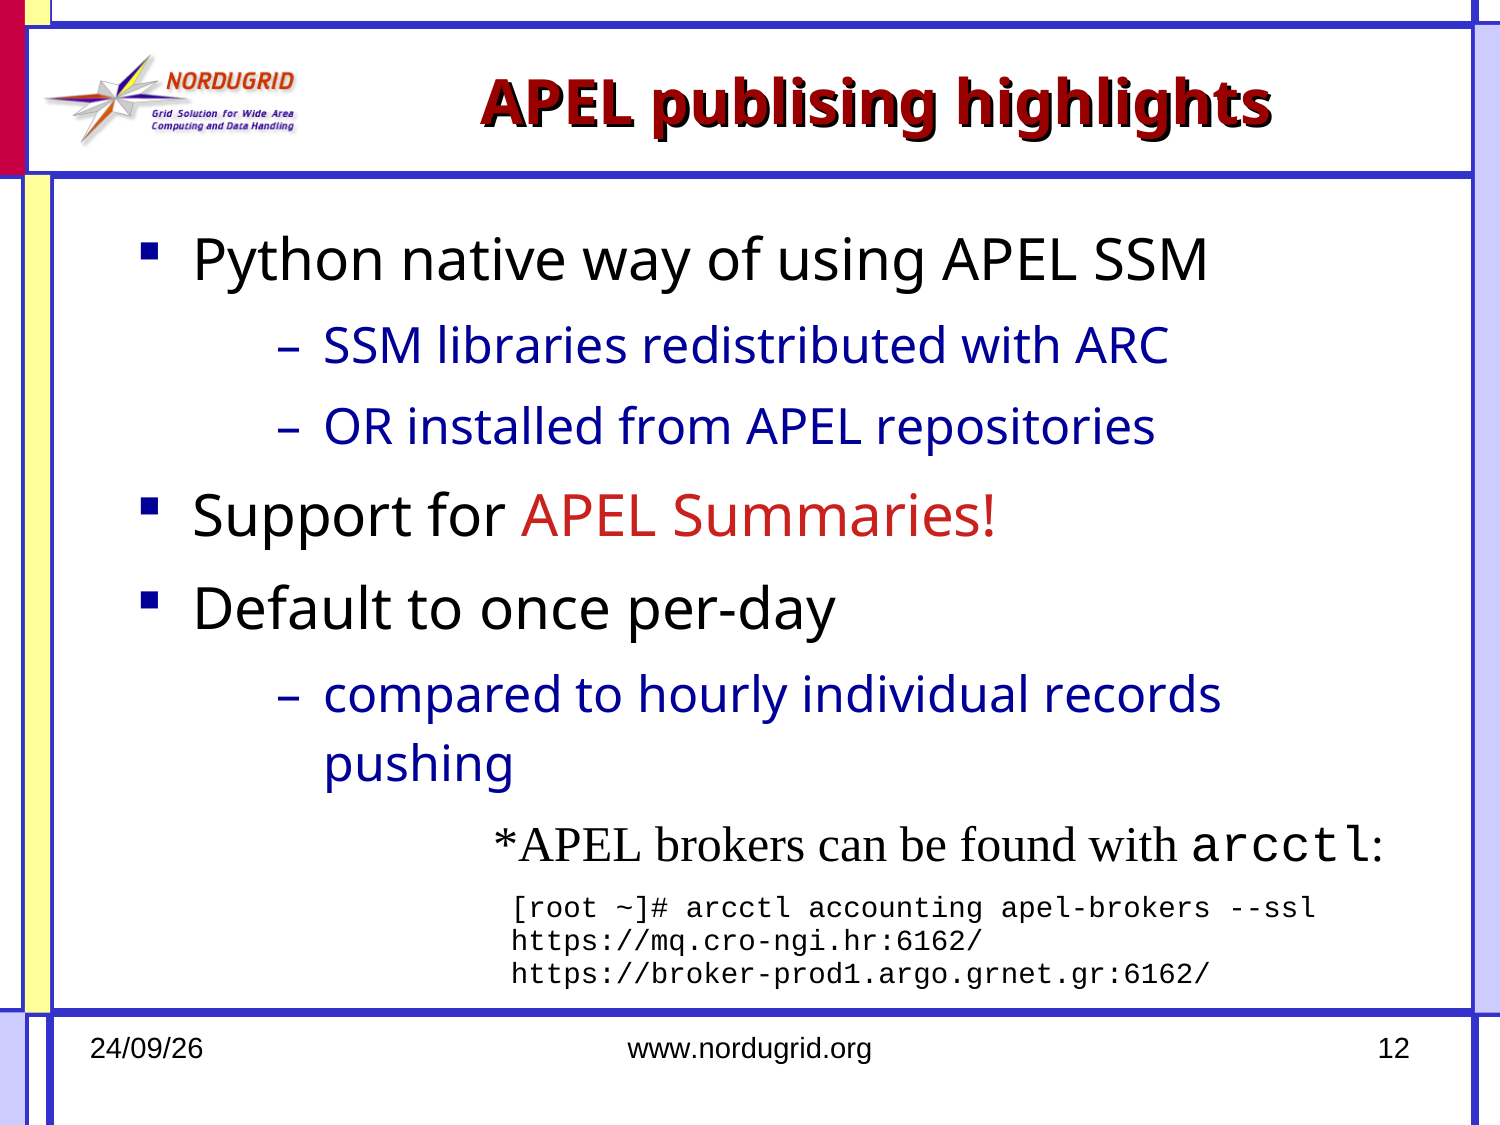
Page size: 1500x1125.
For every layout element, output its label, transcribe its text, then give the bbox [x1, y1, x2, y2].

text_box *APEL brokers can be found with arcctl: [478, 809, 1500, 945]
picture [40, 49, 301, 148]
text_box [root ~]# arcctl accounting apel-brokers --ssl https://mq.cro-ngi.hr:6162/ https://broker-prod1.argo.grnet.gr:6162/ [496, 945, 1500, 1066]
title APEL publising highlights [324, 17, 1428, 183]
list Python native way of using APEL SSM SSM libraries redistributed with ARC OR installed from APEL repositories Support for APEL Summaries! Default to once per-day compared to hourly individual records pushing [79, 218, 1418, 872]
